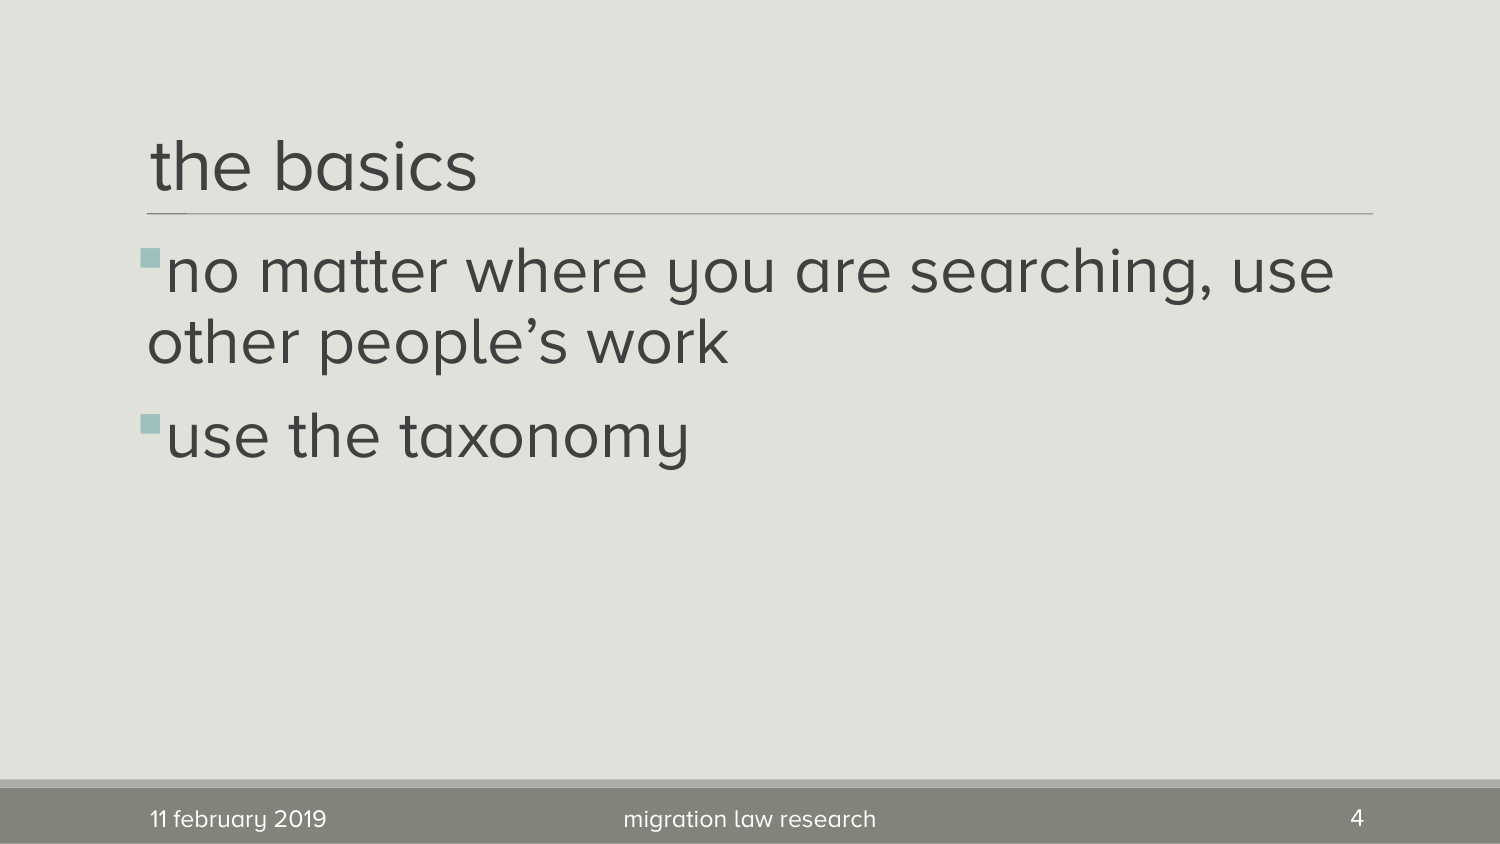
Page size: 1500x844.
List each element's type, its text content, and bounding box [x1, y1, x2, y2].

list no matter where you are searching, use other people’s work use the taxonomy [135, 227, 1373, 723]
slide_number 11 february 2019 [135, 794, 440, 840]
title the basics [135, 35, 1373, 214]
slide_number <number> [1218, 794, 1380, 840]
footer migration law research [453, 794, 1047, 840]
